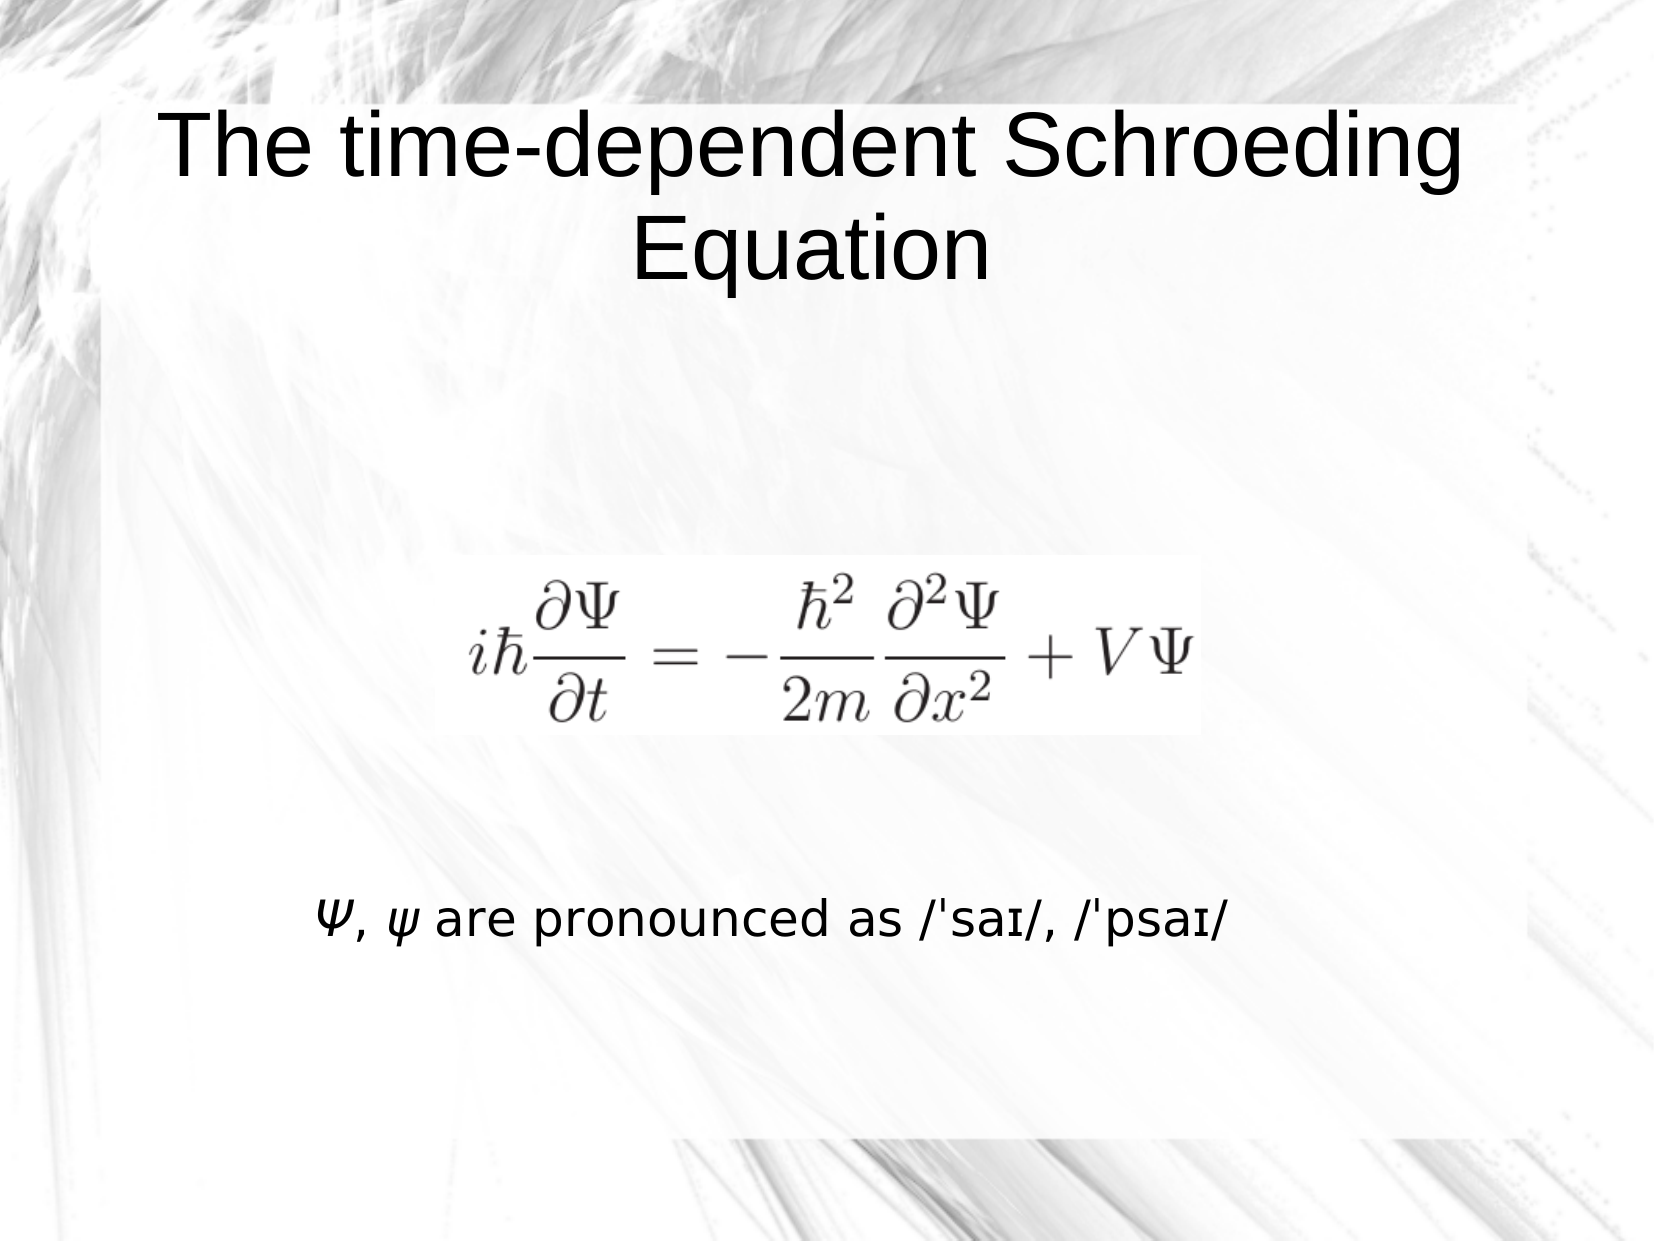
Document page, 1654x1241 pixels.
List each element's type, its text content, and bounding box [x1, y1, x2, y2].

title The time-dependent Schroeding Equation [118, 93, 1506, 299]
picture [0, 0, 1654, 1241]
text_box Ψ, ψ are pronounced as /ˈsaɪ/, /ˈpsaɪ/ [300, 885, 1531, 961]
